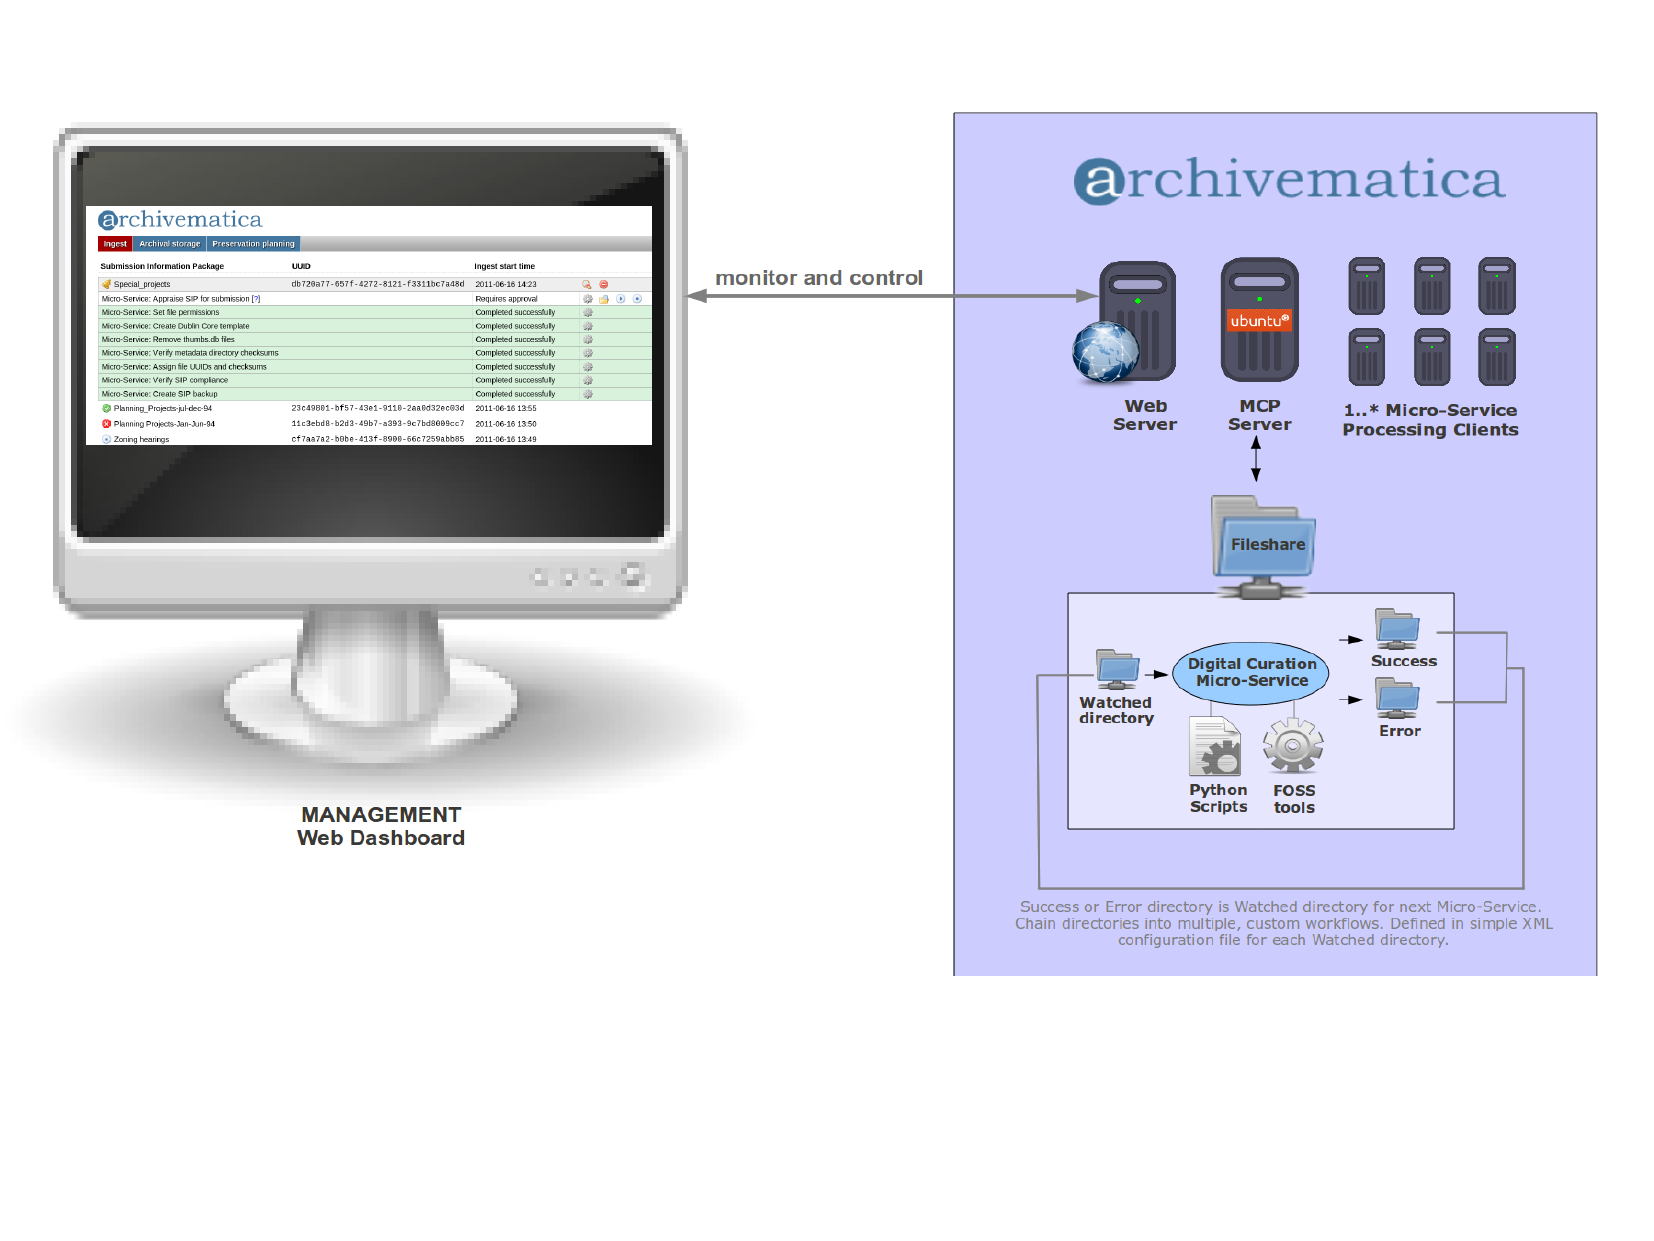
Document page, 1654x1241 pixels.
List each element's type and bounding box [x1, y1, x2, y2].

picture [0, 49, 1653, 976]
